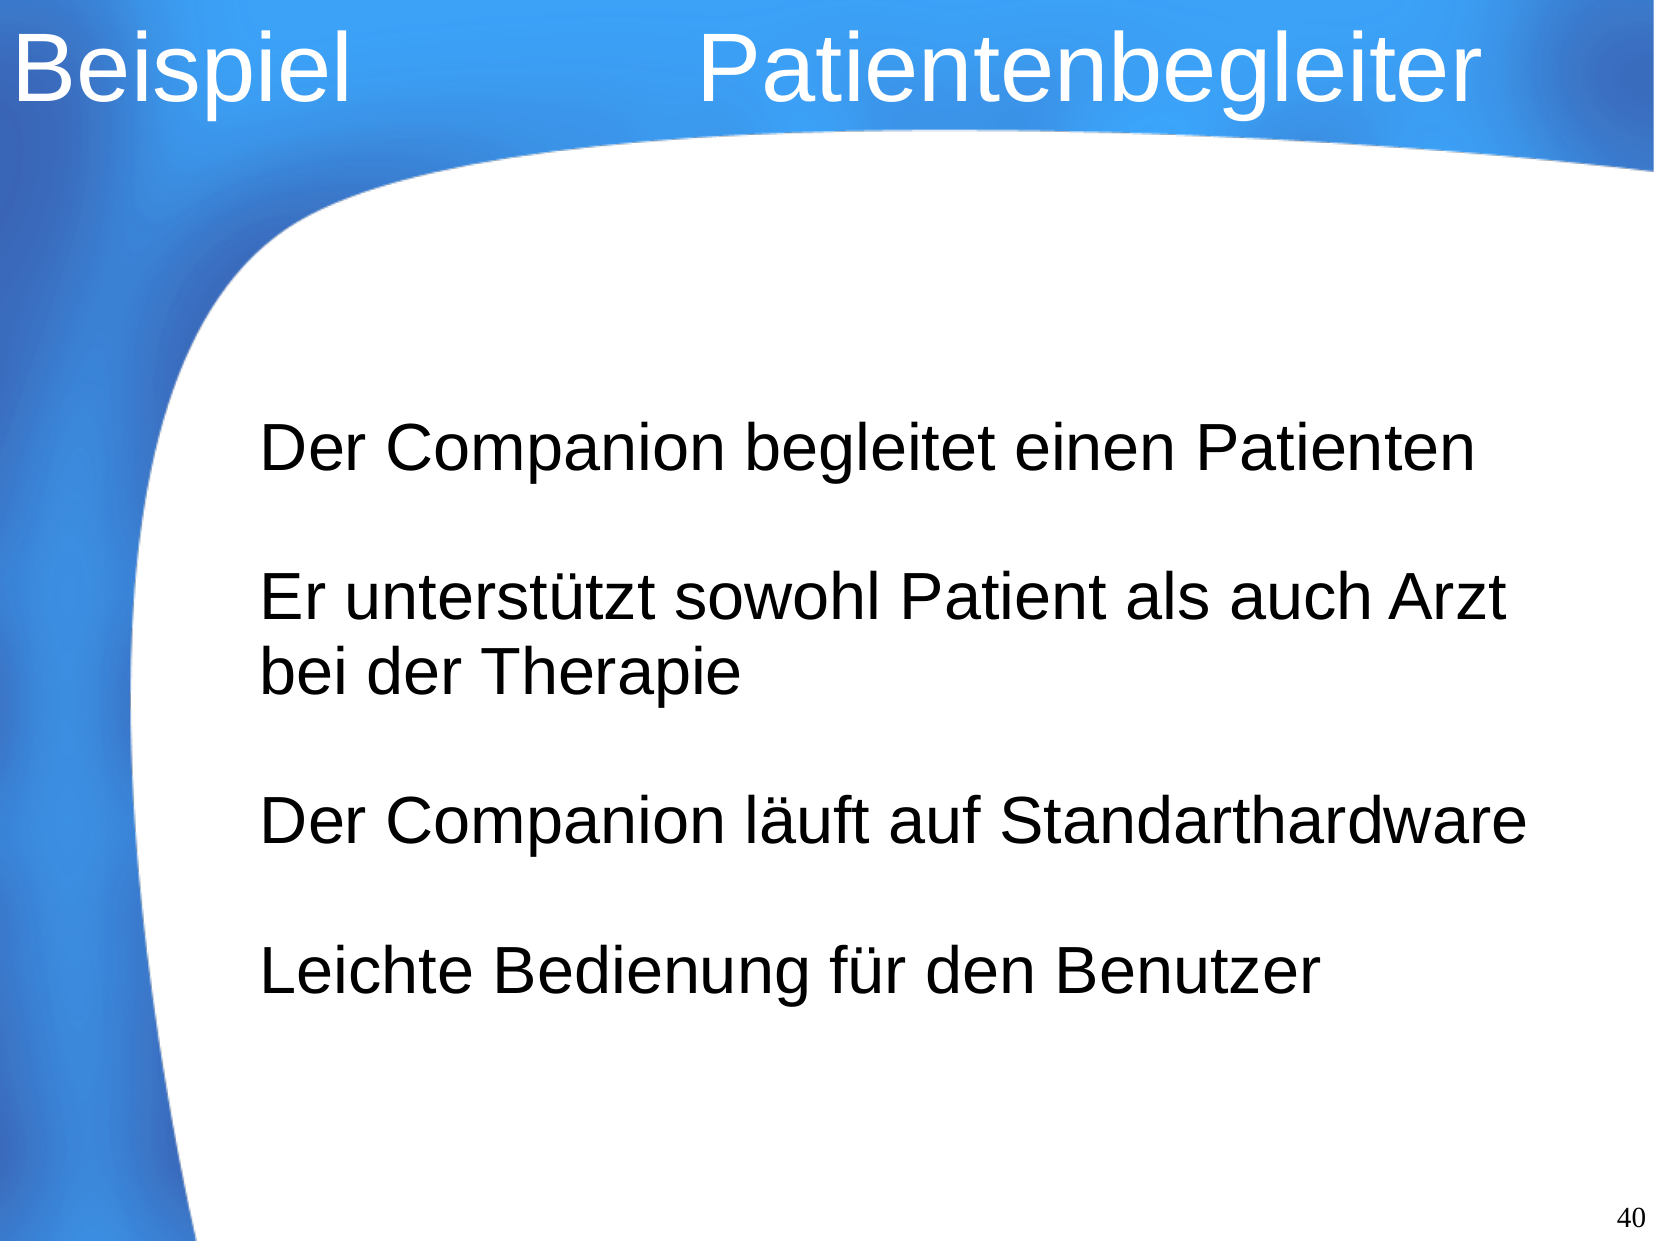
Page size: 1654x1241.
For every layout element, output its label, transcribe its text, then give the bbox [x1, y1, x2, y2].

title Patientenbegleiter [697, 13, 1619, 123]
subtitle Der Companion begleitet einen Patienten Er unterstützt sowohl Patient als auch Arzt bei der Therapie Der Companion läuft auf Standarthardware Leichte Bedienung für den Benutzer [259, 248, 1560, 1170]
picture [0, 0, 1654, 1241]
title Beispiel [11, 13, 697, 123]
